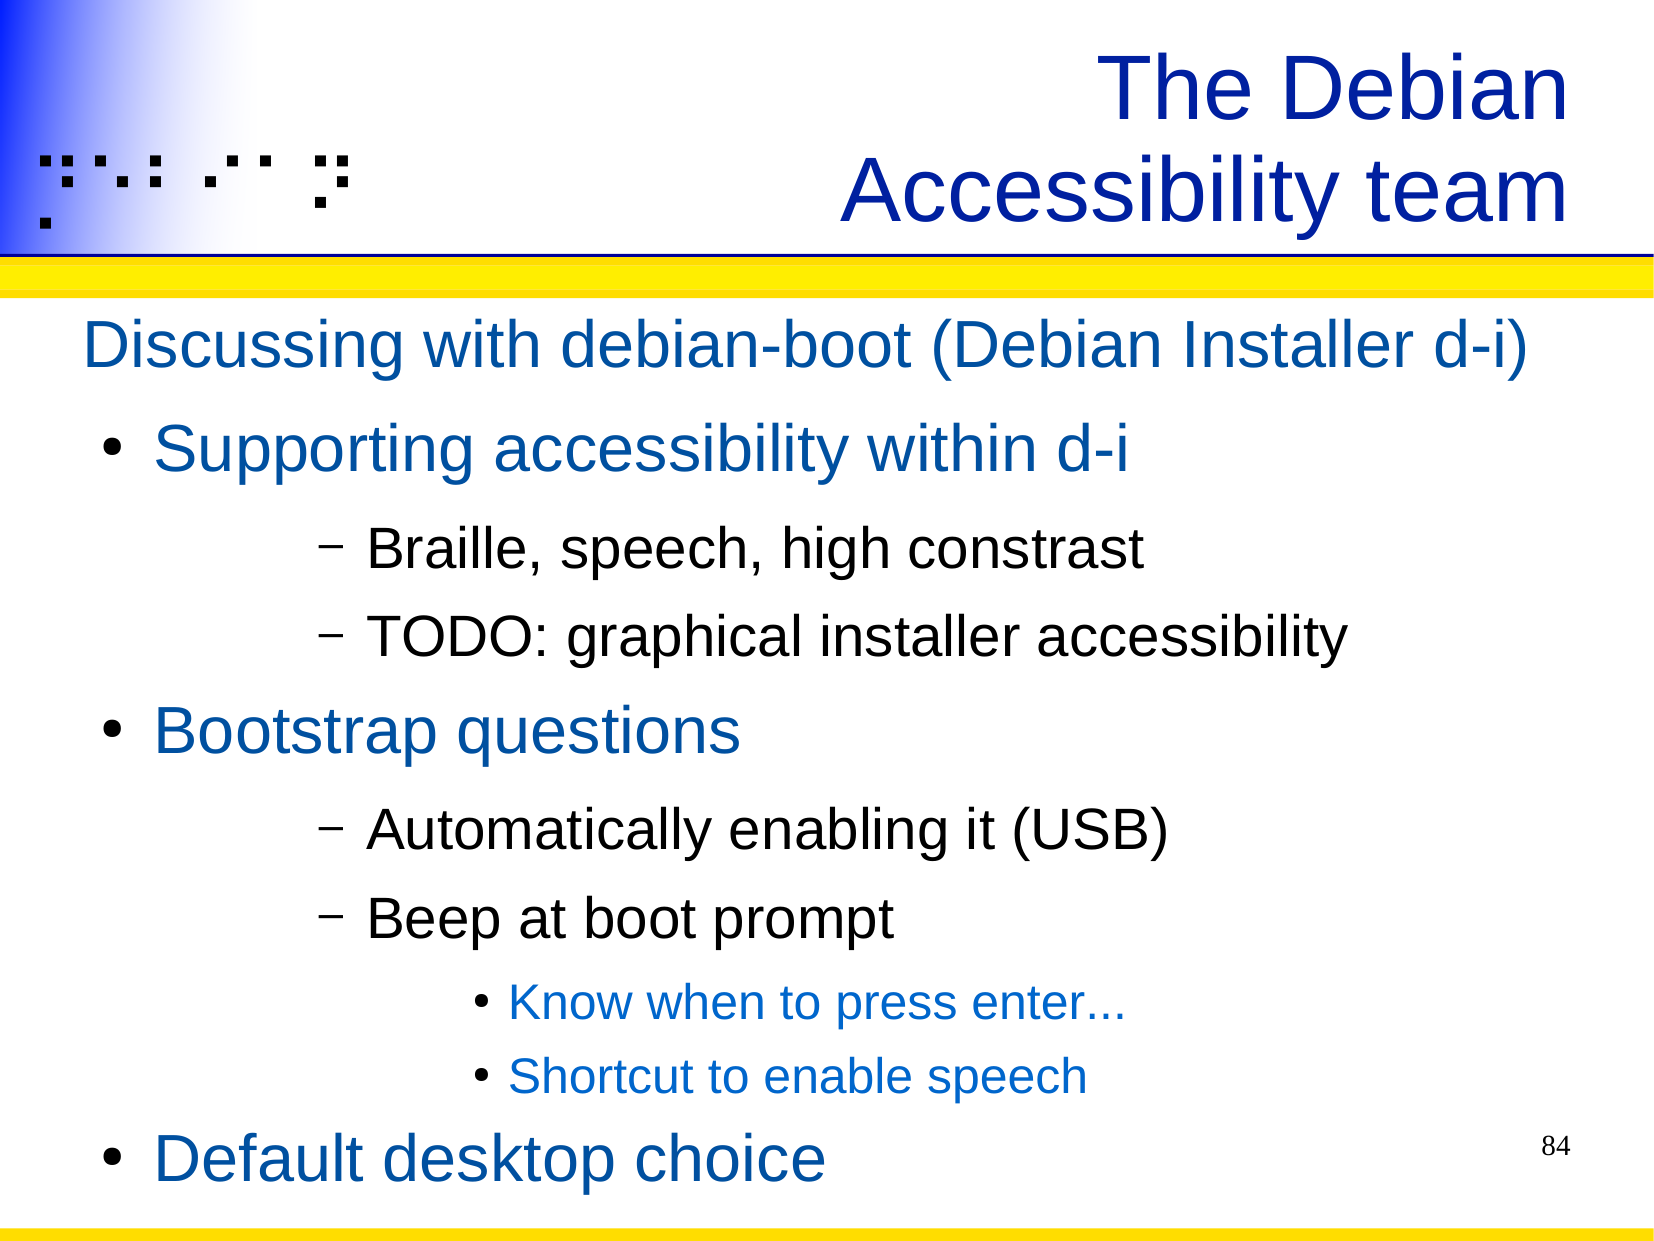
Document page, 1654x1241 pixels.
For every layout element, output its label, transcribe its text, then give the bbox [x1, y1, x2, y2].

title The Debian Accessibility team [372, 36, 1571, 242]
list Discussing with debian-boot (Debian Installer d-i) Supporting accessibility within d-i Braille, speech, high constrast TODO: graphical installer accessibility Bootstrap questions Automatically enabling it (USB) Beep at boot prompt Know when to press enter... Shortcut to enable speech Default desktop choice [82, 307, 1571, 1197]
